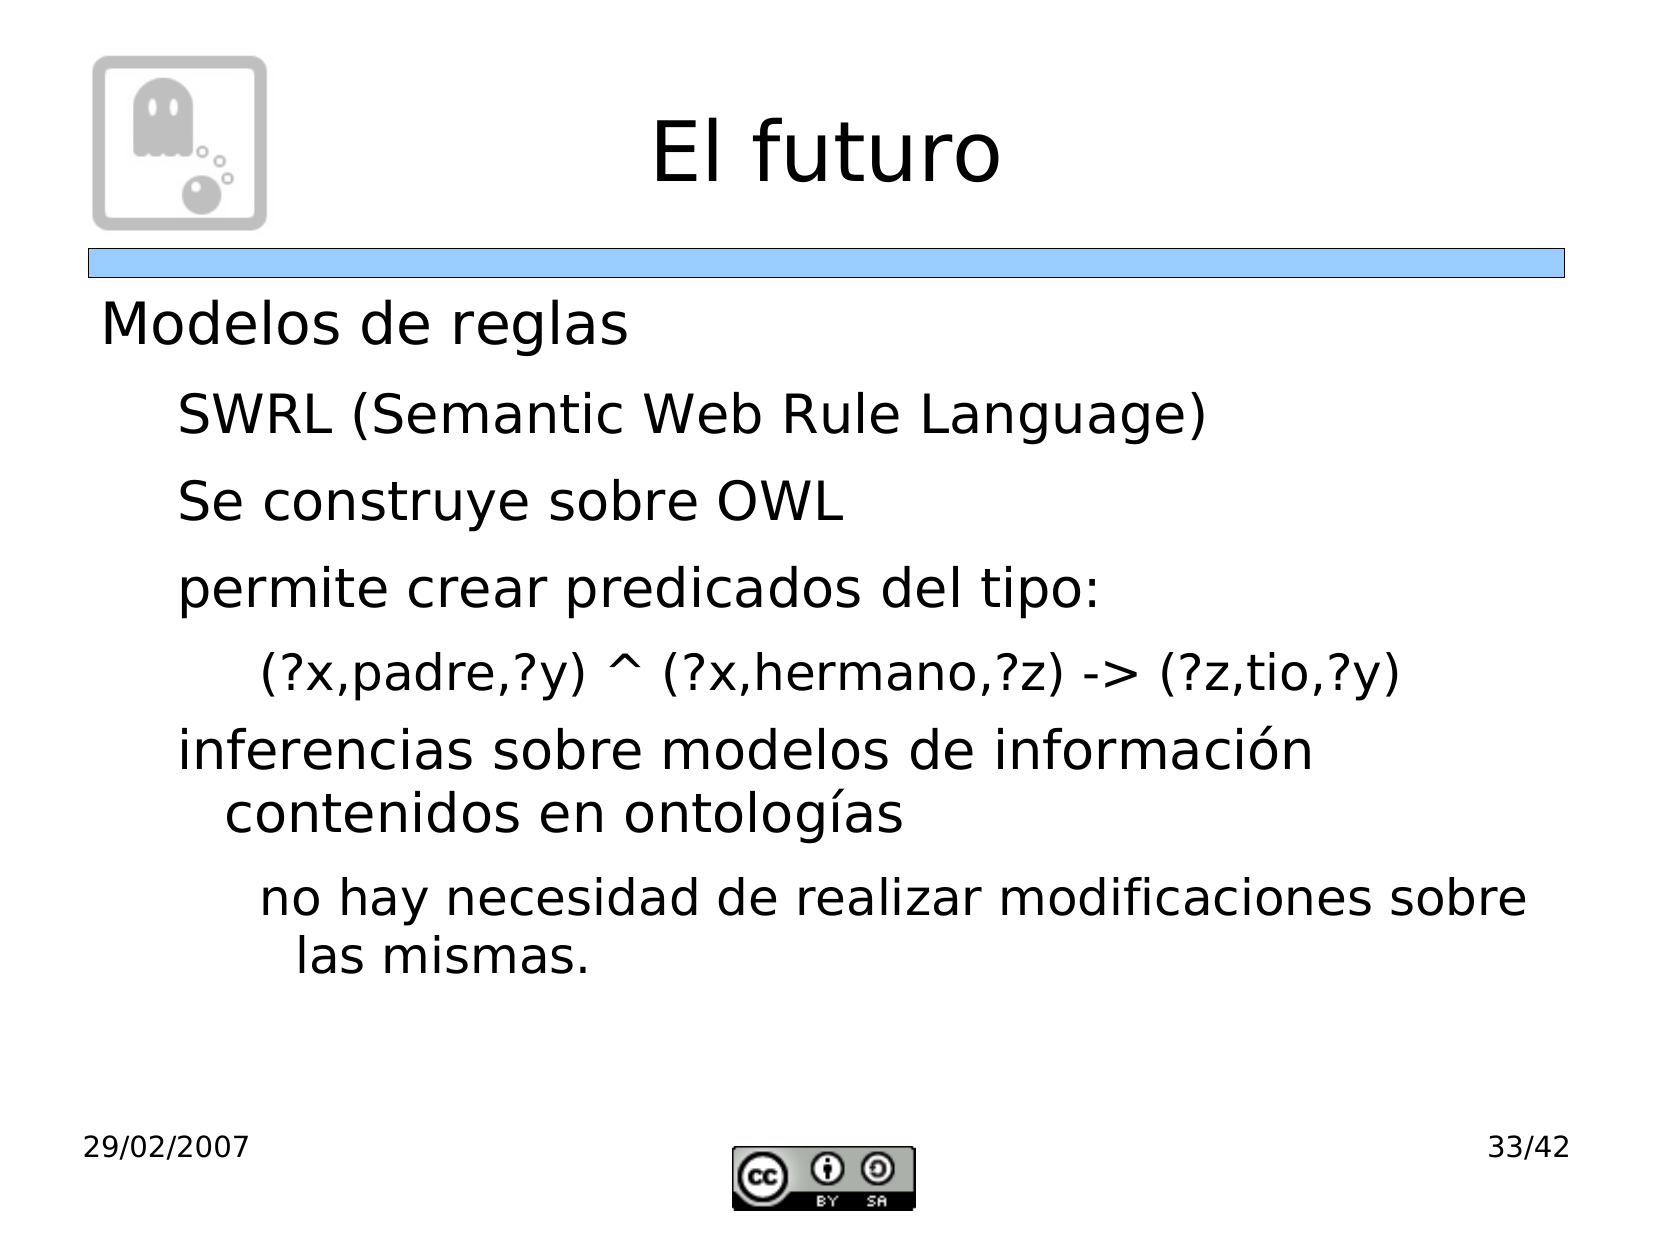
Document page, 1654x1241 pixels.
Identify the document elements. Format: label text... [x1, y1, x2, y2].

list Modelos de reglas SWRL (Semantic Web Rule Language) Se construye sobre OWL permite crear predicados del tipo: (?x,padre,?y) ^ (?x,hermano,?z) -> (?z,tio,?y) inferencias sobre modelos de información contenidos en ontologías no hay necesidad de realizar modificaciones sobre las mismas. [82, 290, 1571, 1094]
title El futuro [82, 56, 1571, 250]
picture [732, 1146, 916, 1211]
